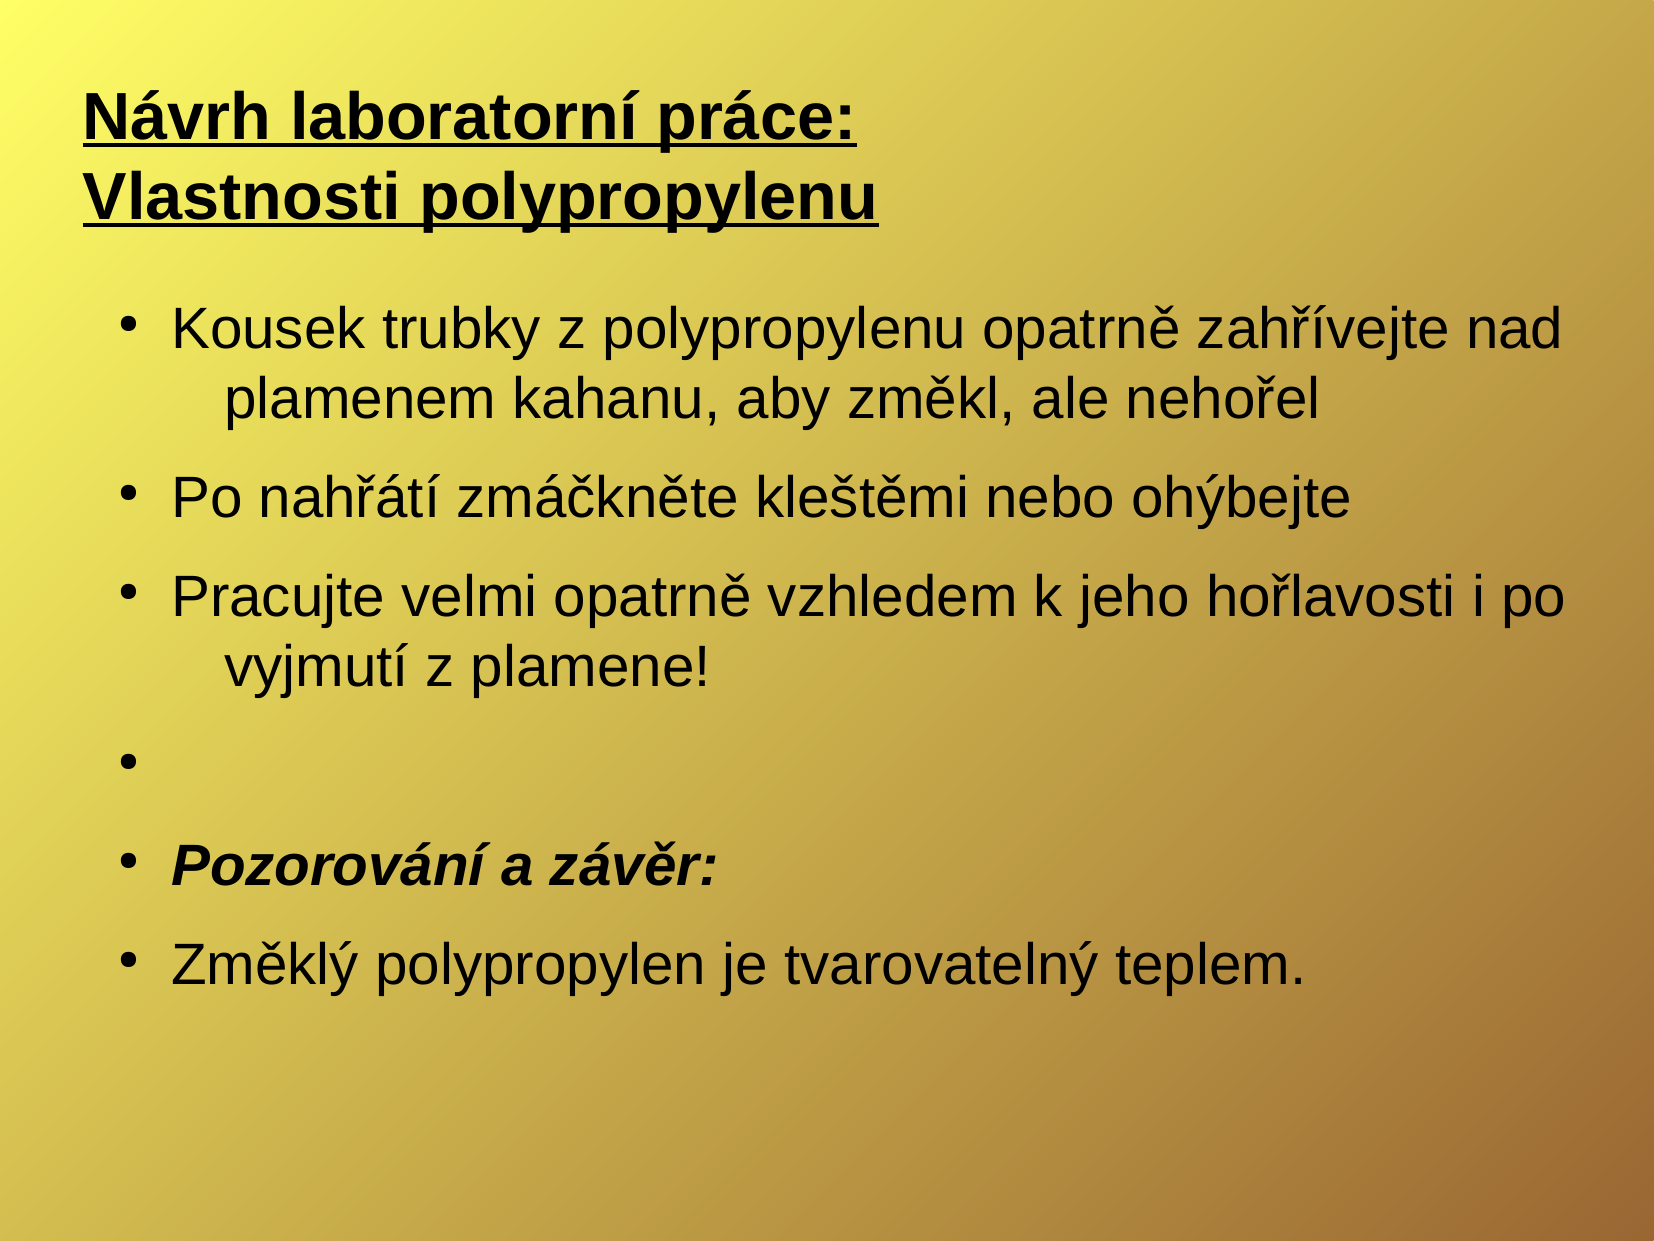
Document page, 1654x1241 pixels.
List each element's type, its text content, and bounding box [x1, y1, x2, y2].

title Návrh laboratorní práce: Vlastnosti polypropylenu [82, 49, 1571, 257]
list Kousek trubky z polypropylenu opatrně zahřívejte nad plamenem kahanu, aby změkl, ale nehořel Po nahřátí zmáčkněte kleštěmi nebo ohýbejte Pracujte velmi opatrně vzhledem k jeho hořlavosti i po vyjmutí z plamene! Pozorování a závěr: Změklý polypropylen je tvarovatelný teplem. [82, 290, 1571, 1109]
